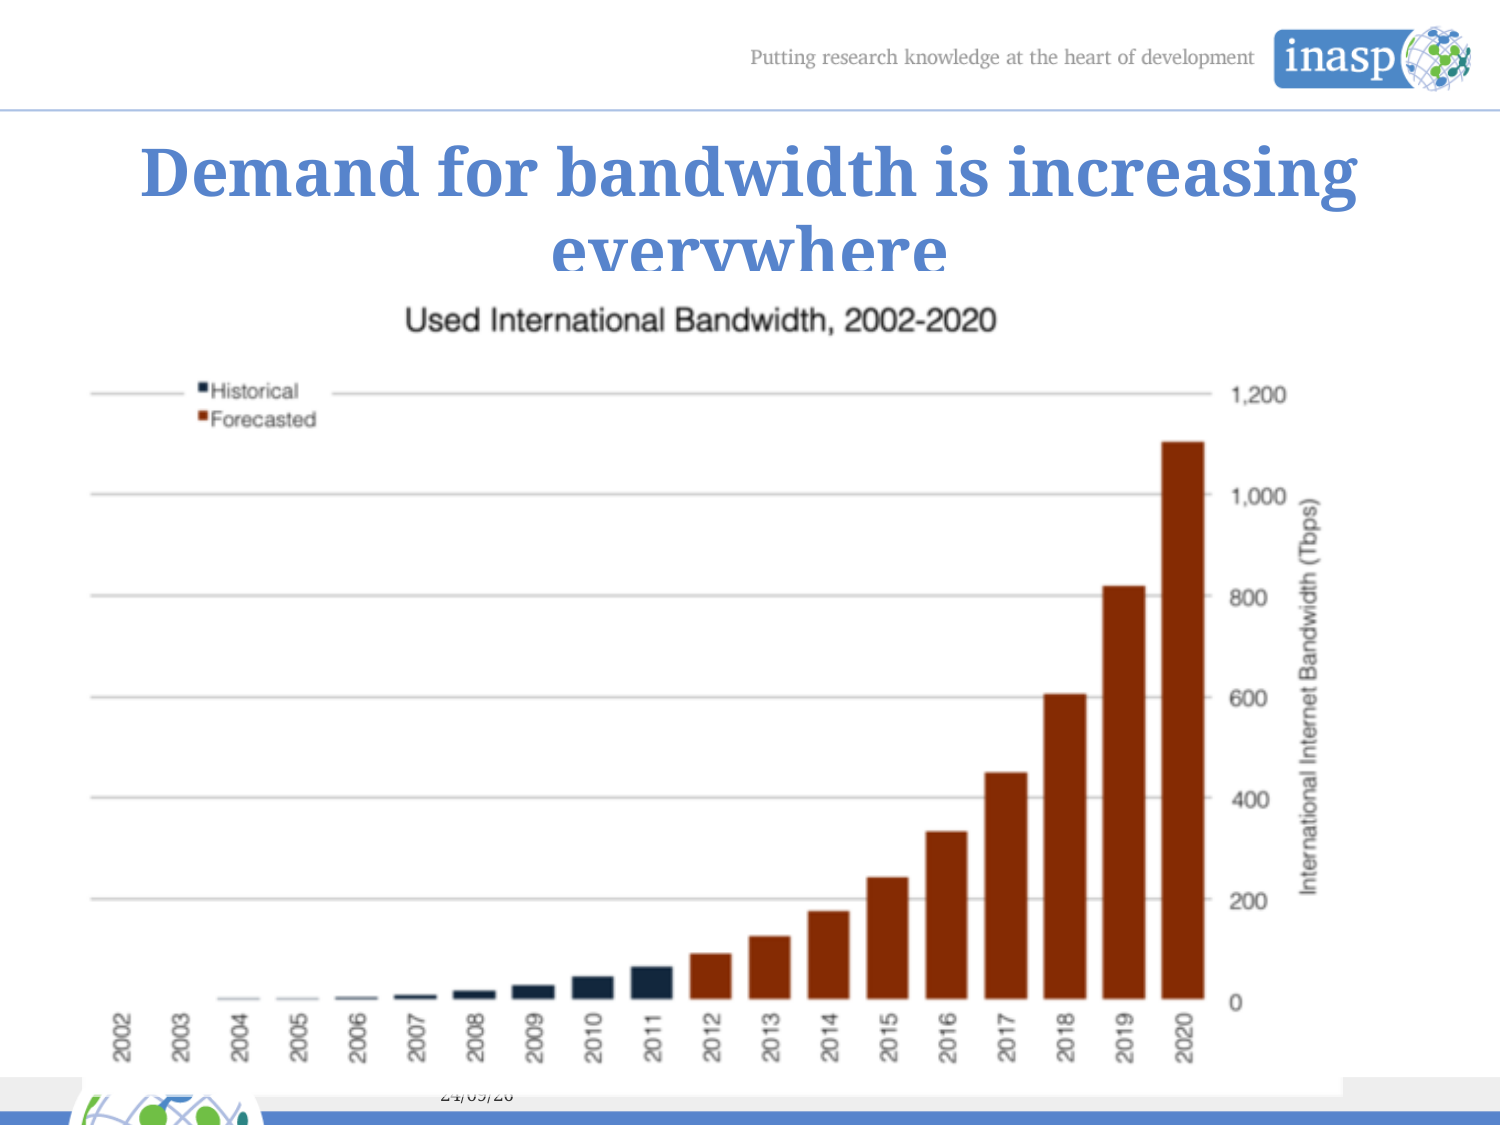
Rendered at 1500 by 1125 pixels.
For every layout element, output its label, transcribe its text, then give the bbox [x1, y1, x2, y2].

title Demand for bandwidth is increasing everywhere [75, 129, 1426, 318]
picture [0, 0, 1500, 1125]
